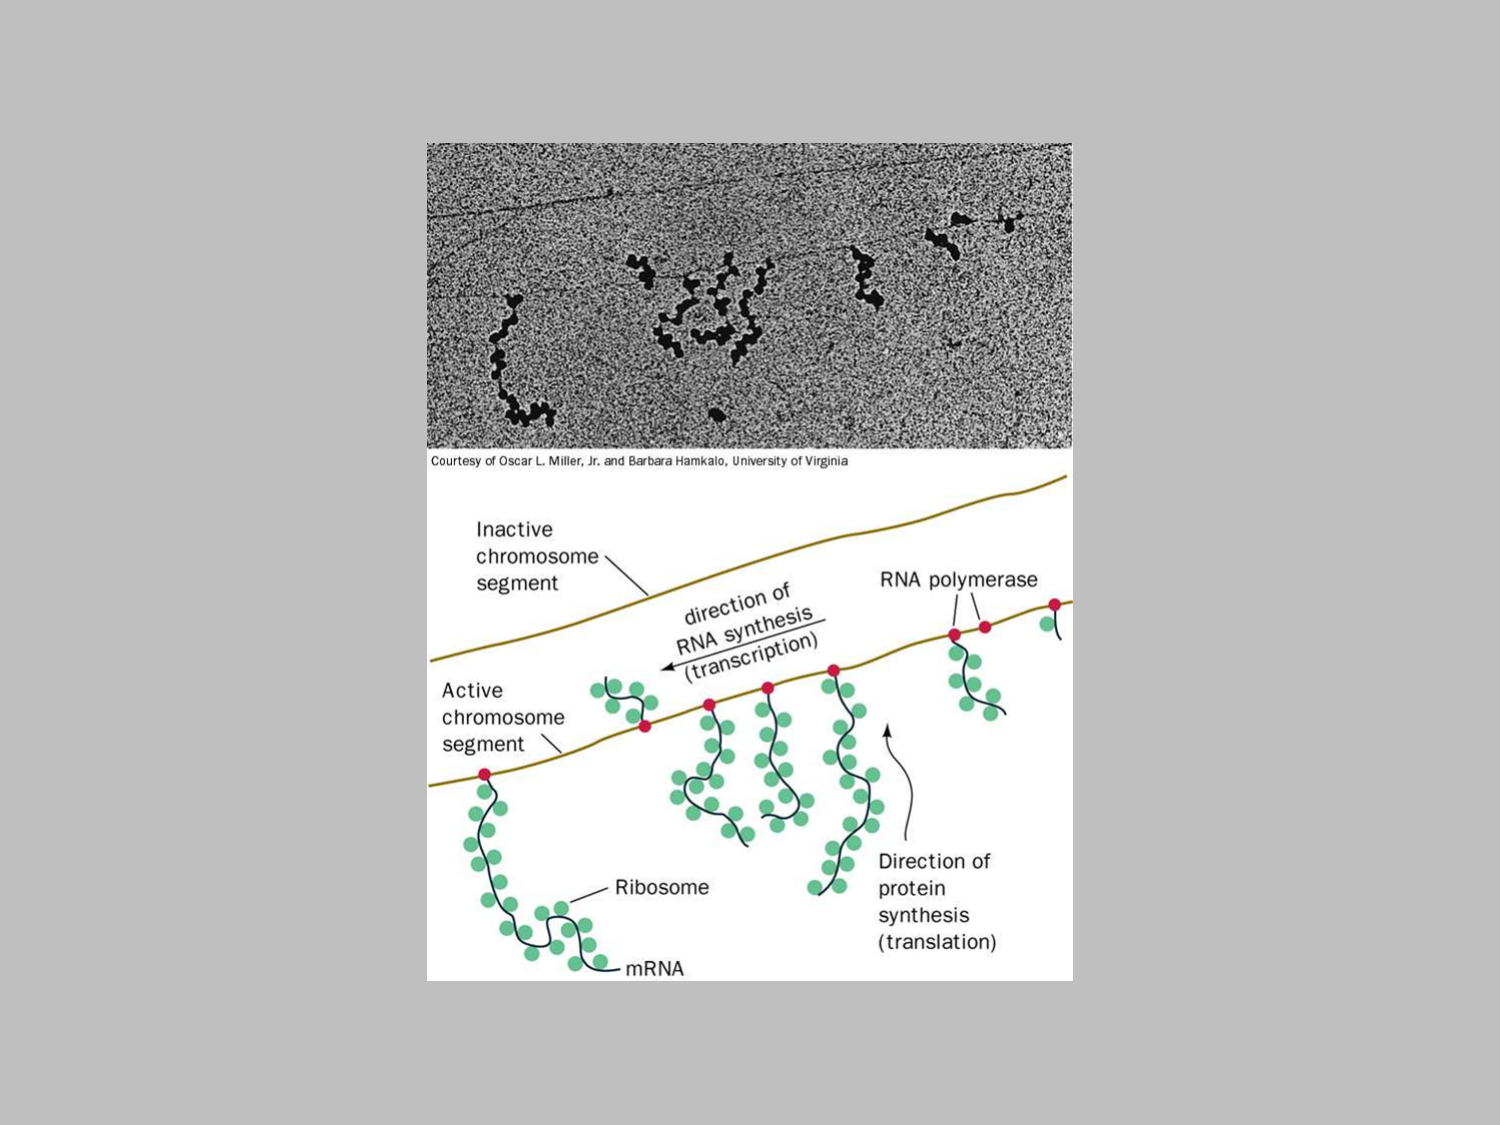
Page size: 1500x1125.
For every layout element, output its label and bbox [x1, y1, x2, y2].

picture [427, 143, 1073, 981]
